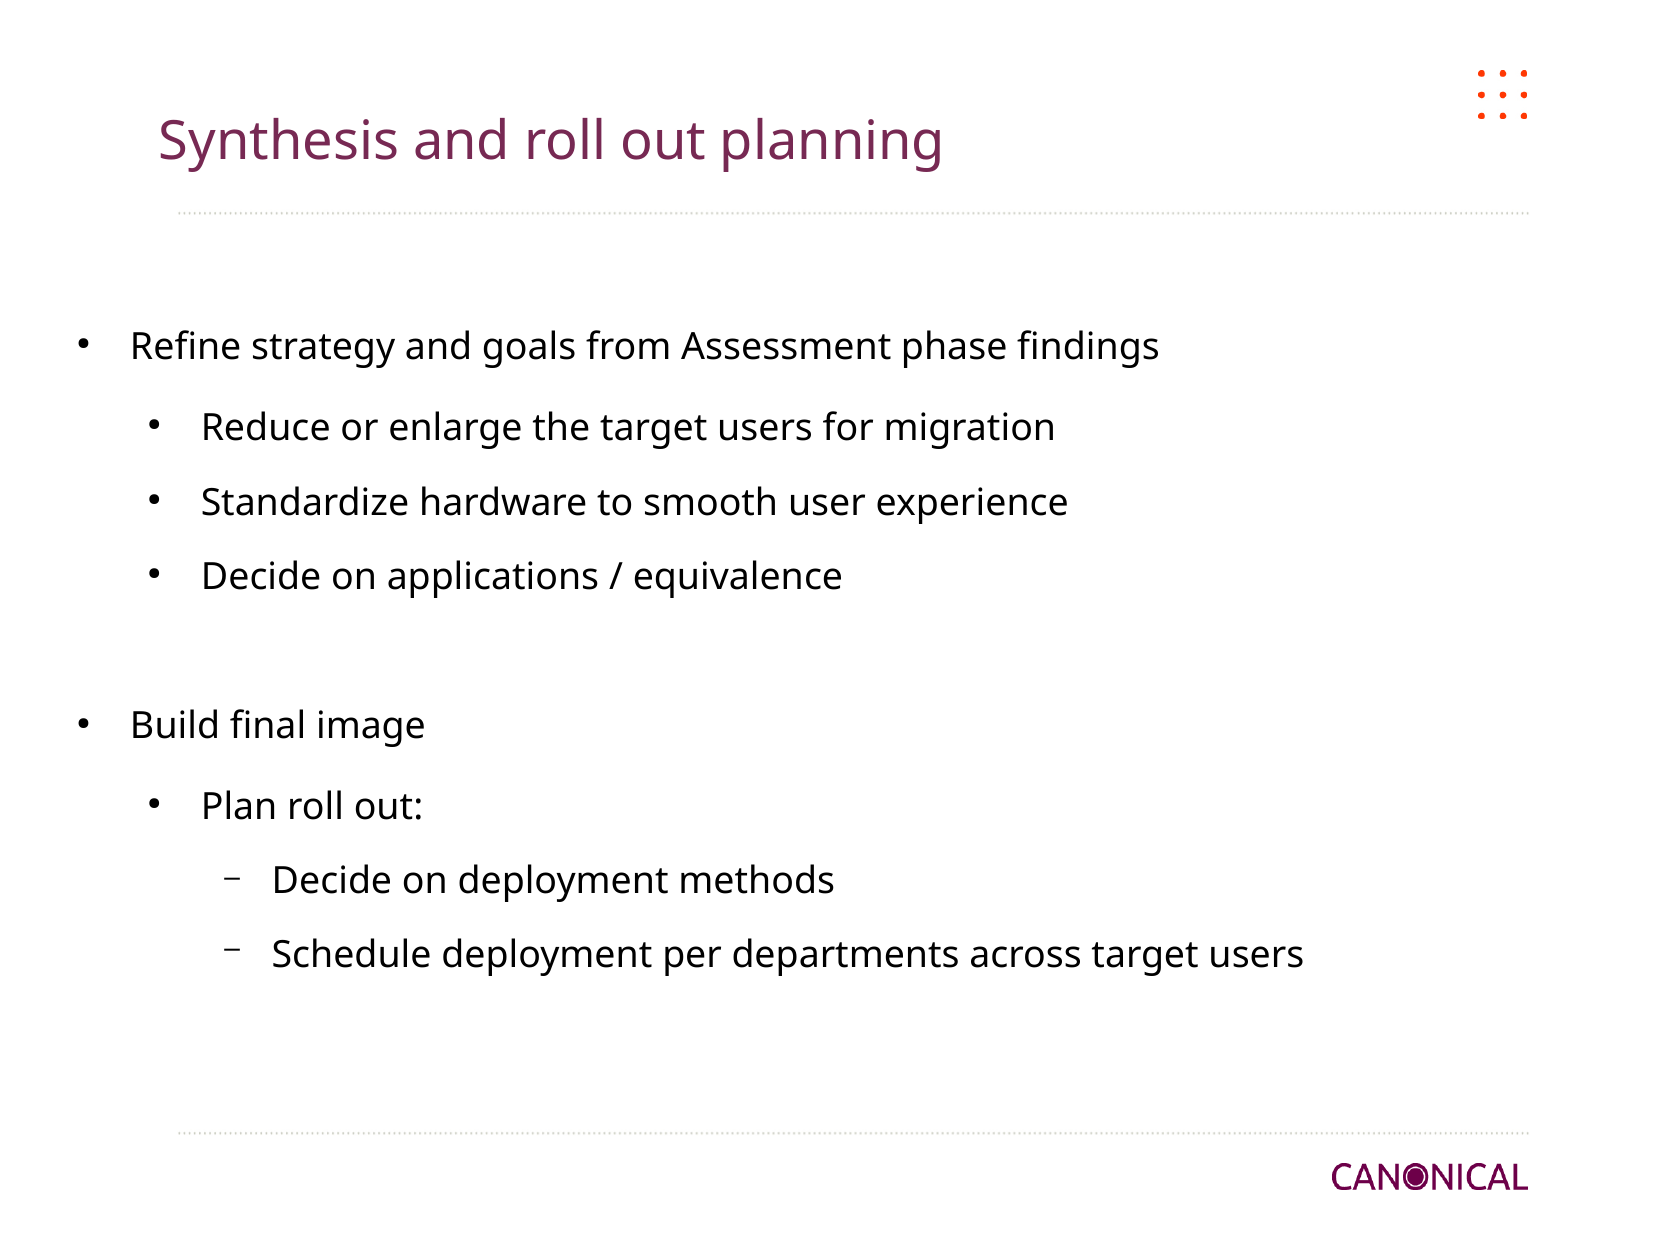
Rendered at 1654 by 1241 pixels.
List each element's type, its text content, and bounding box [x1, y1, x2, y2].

text_box Synthesis and roll out planning [144, 94, 1069, 171]
picture [1332, 1163, 1528, 1190]
picture [1478, 70, 1527, 119]
picture [177, 1129, 1532, 1136]
list Refine strategy and goals from Assessment phase findings Reduce or enlarge the target users for migration Standardize hardware to smooth user experience Decide on applications / equivalence Build final image Plan roll out: Decide on deployment methods Schedule deployment per departments across target users [59, 319, 1610, 1124]
picture [177, 209, 1532, 216]
